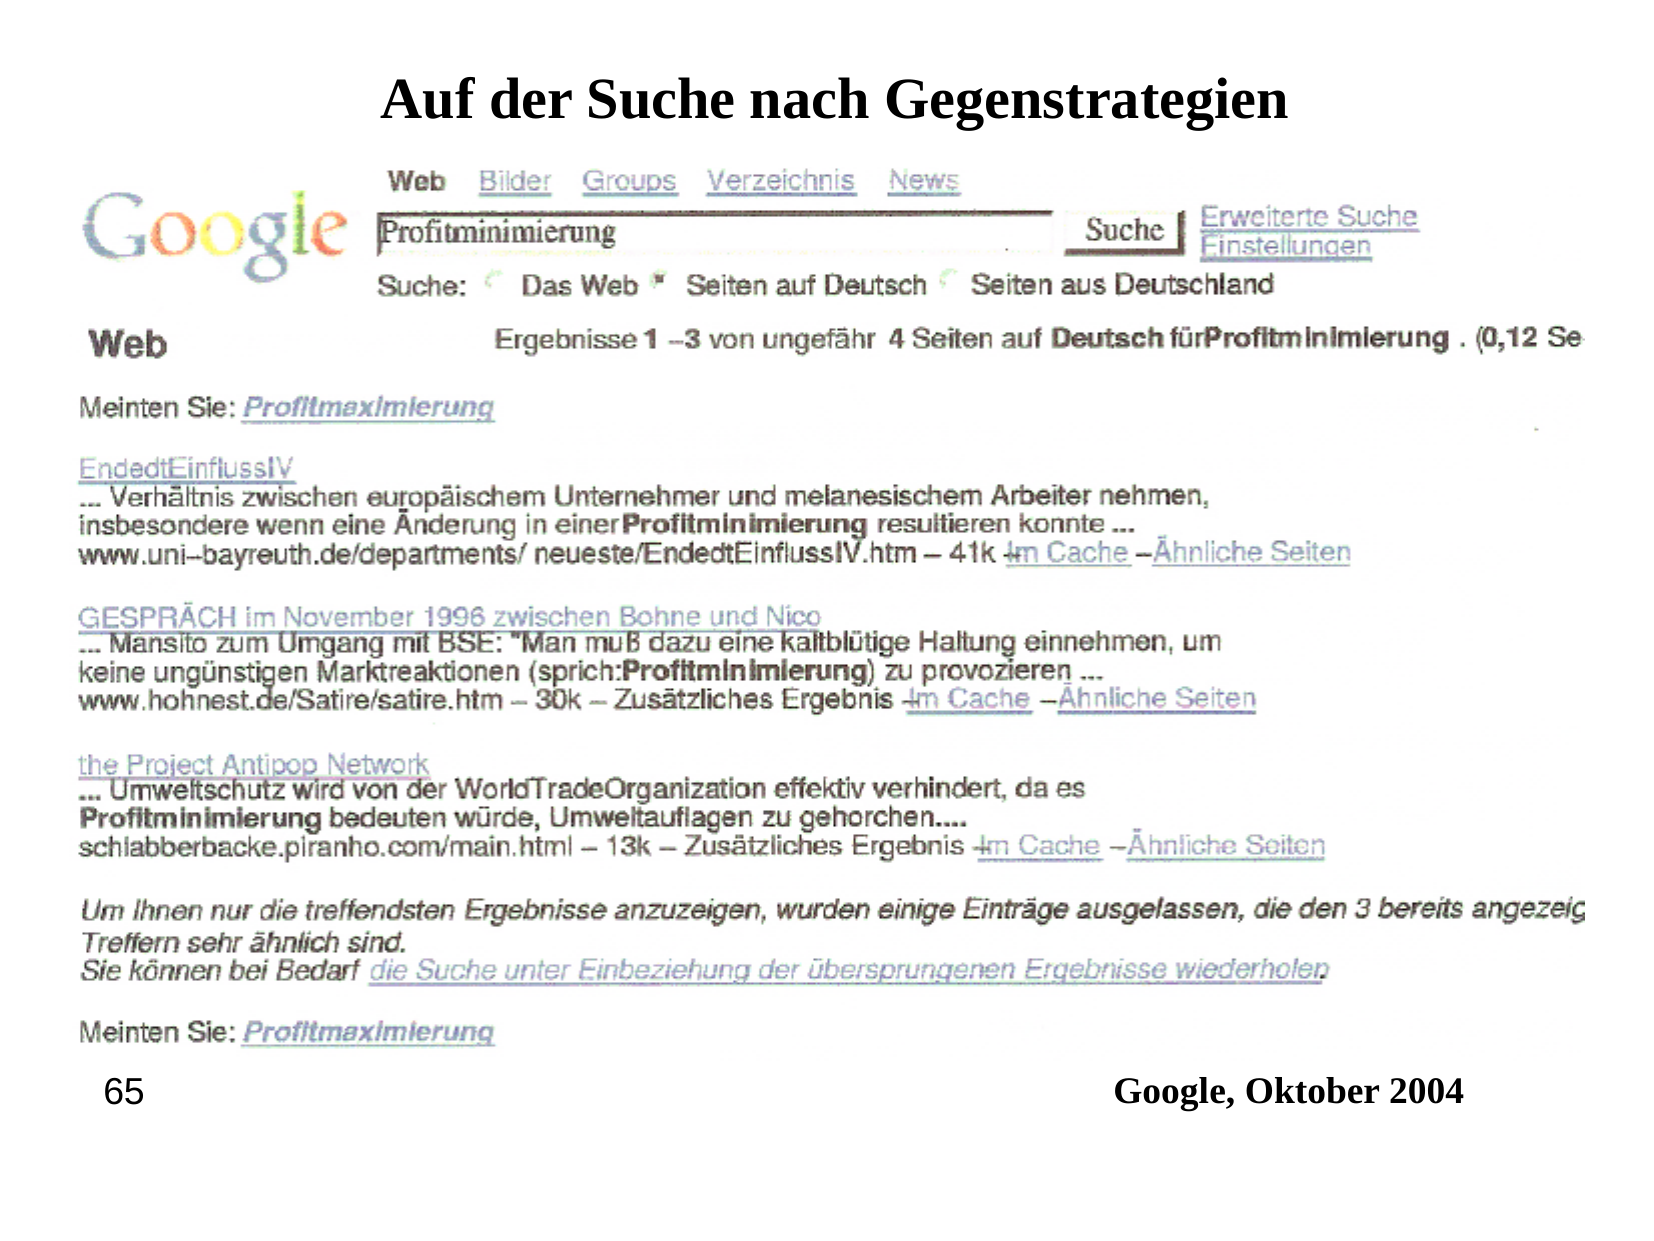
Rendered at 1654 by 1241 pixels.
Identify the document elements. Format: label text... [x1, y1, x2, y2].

text_box <Nummer> [88, 1062, 306, 1120]
text_box Auf der Suche nach Gegenstrategien [366, 59, 1329, 139]
picture [69, 167, 1585, 1063]
text_box Google, Oktober 2004 [1098, 1062, 1483, 1120]
